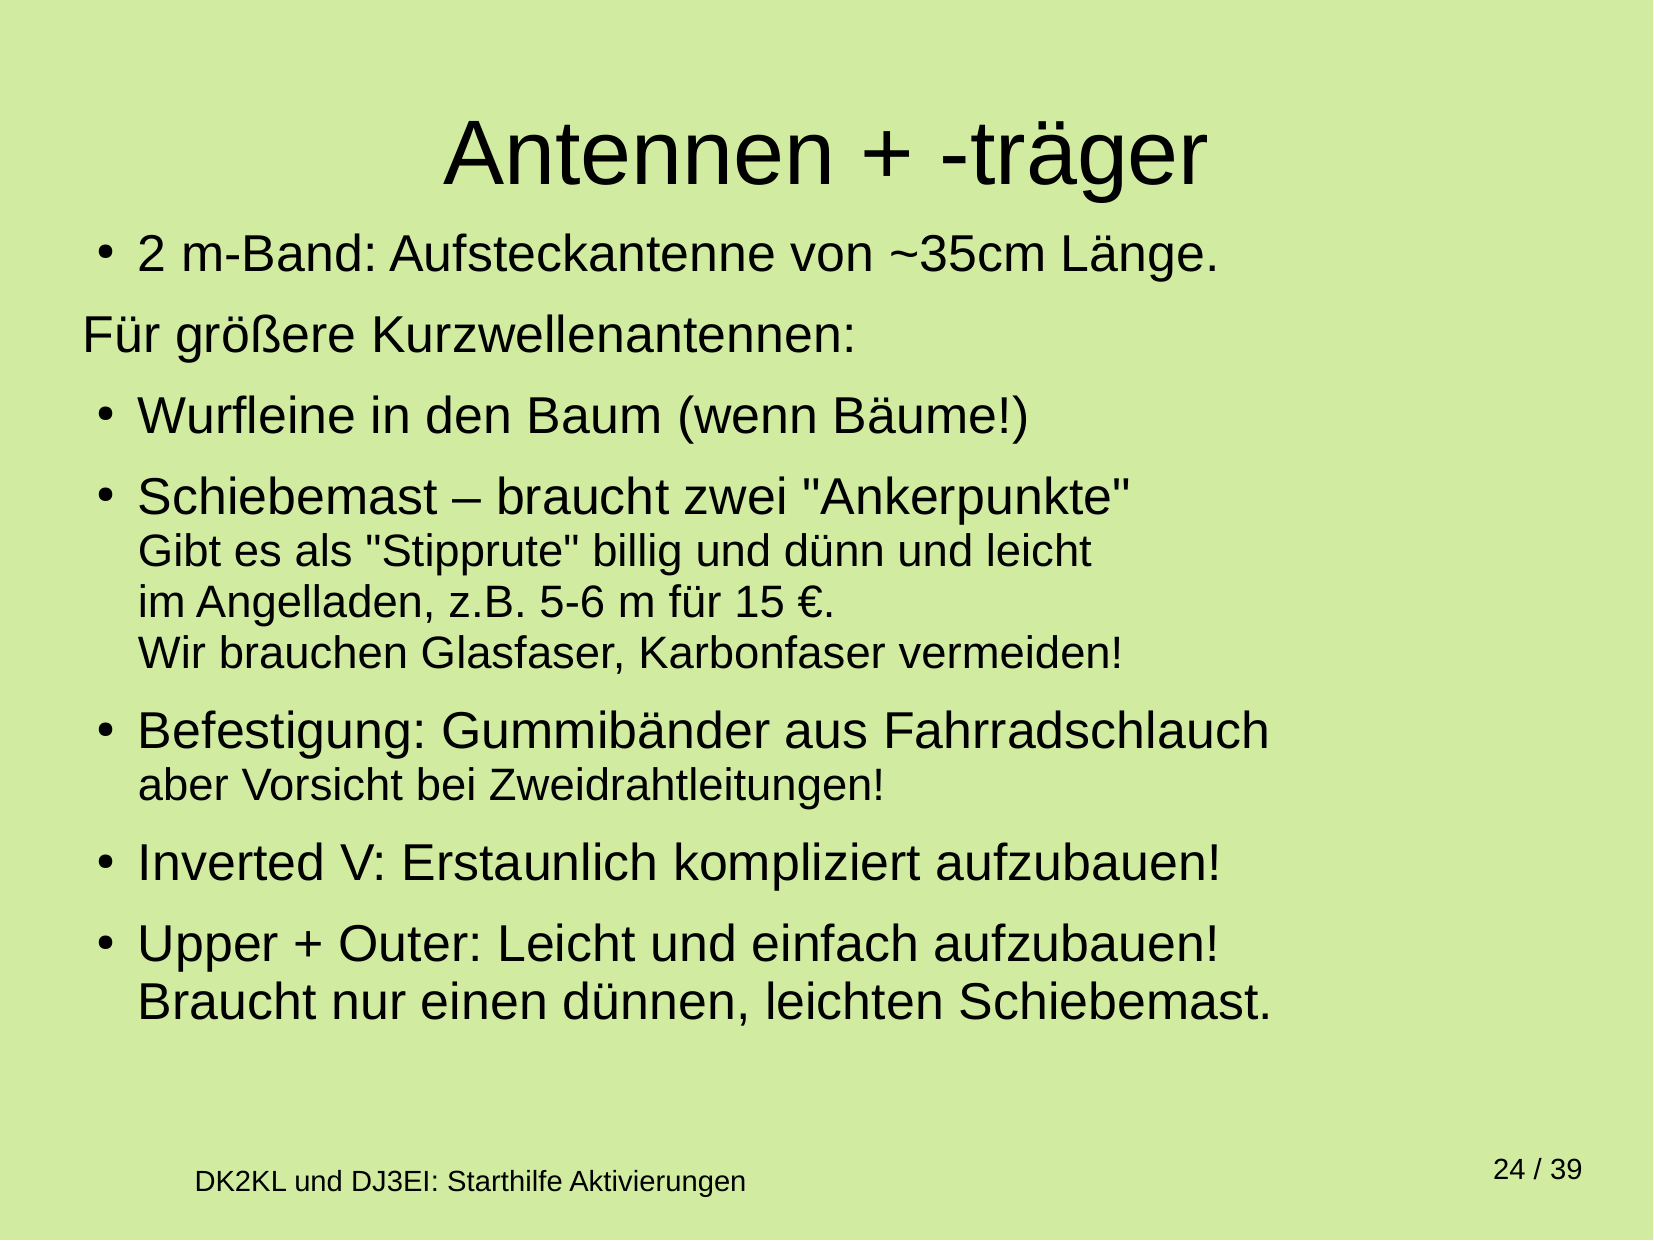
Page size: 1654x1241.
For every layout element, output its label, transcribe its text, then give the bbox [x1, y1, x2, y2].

list 2 m-Band: Aufsteckantenne von ~35cm Länge. Für größere Kurzwellenantennen: Wurfleine in den Baum (wenn Bäume!) Schiebemast – braucht zwei "Ankerpunkte" Gibt es als "Stipprute" billig und dünn und leicht im Angelladen, z.B. 5-6 m für 15 €. Wir brauchen Glasfaser, Karbonfaser vermeiden! Befestigung: Gummibänder aus Fahrradschlauch aber Vorsicht bei Zweidrahtleitungen! Inverted V: Erstaunlich kompliziert aufzubauen! Upper + Outer: Leicht und einfach aufzubauen! Braucht nur einen dünnen, leichten Schiebemast. [82, 224, 1571, 1040]
title Antennen + -träger [82, 49, 1571, 224]
